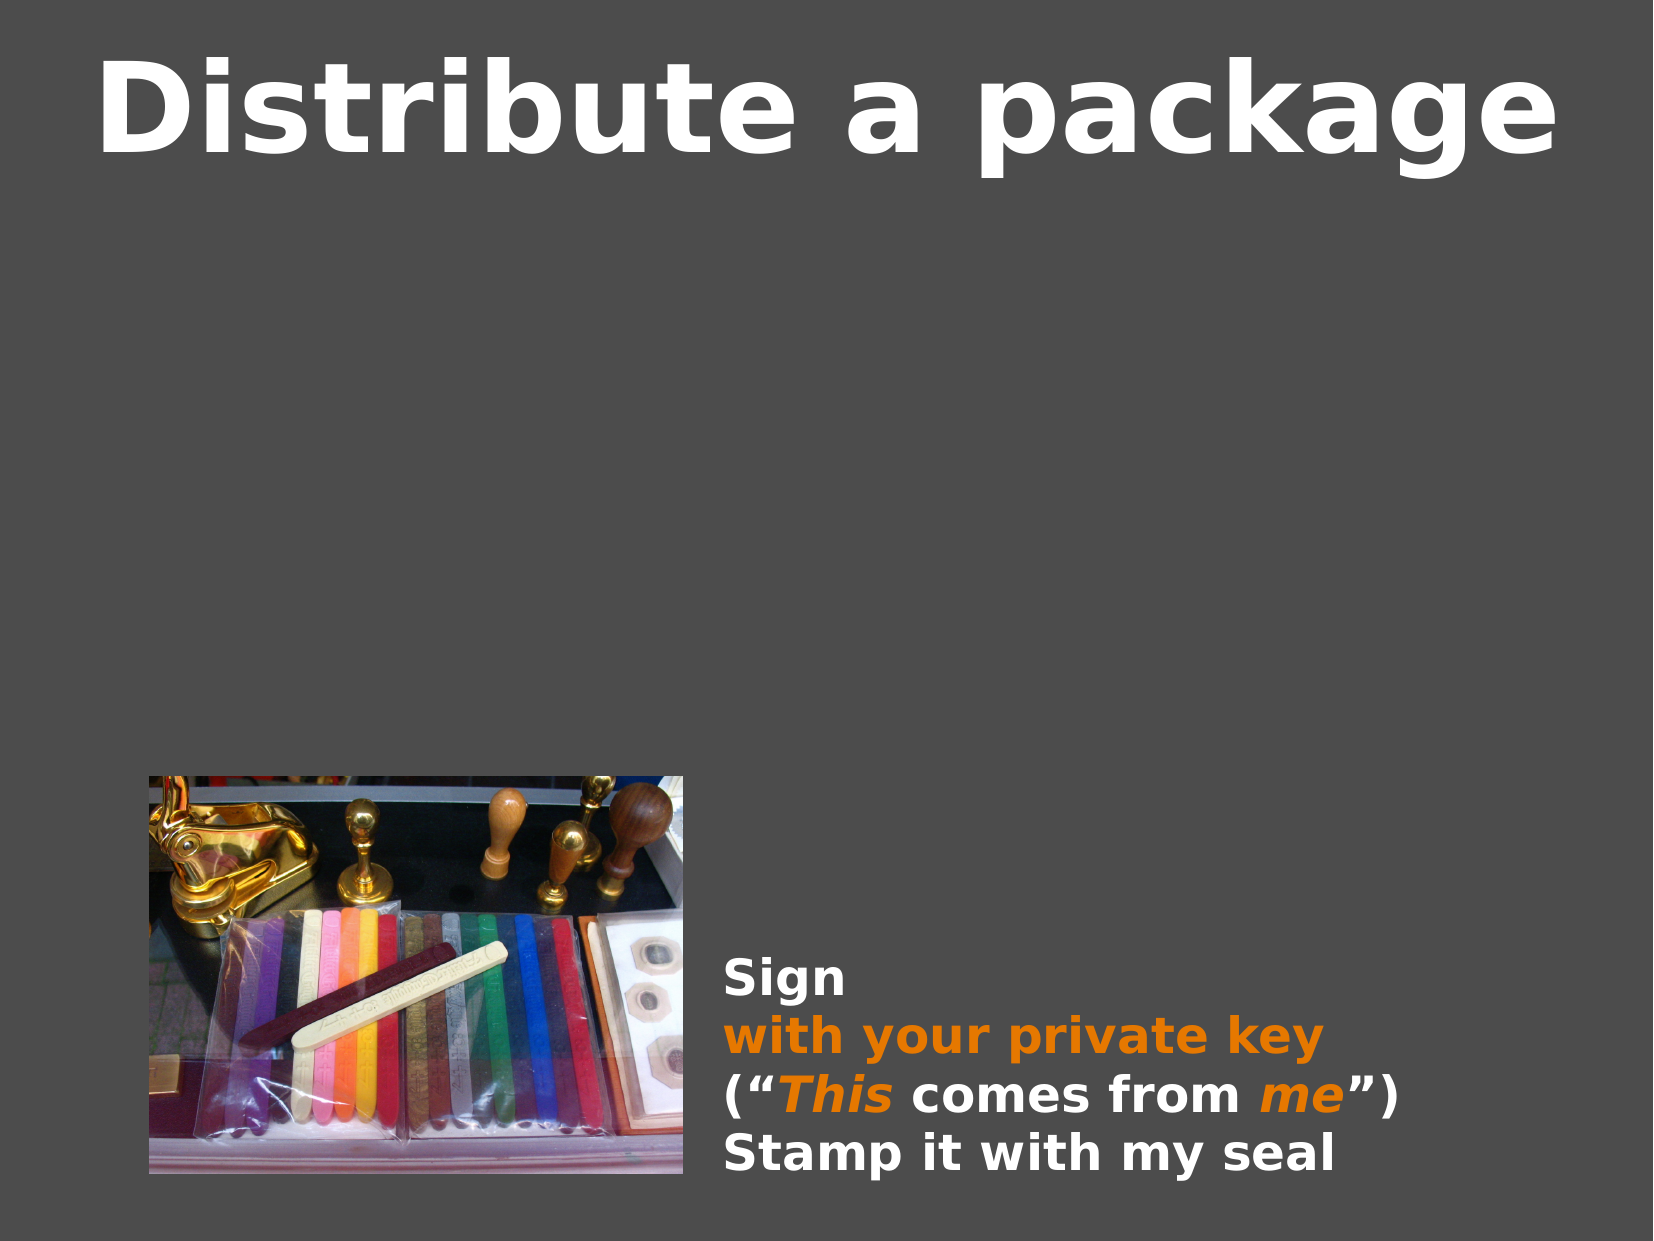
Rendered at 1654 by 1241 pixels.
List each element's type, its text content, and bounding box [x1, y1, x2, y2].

text_box Sign with your private key (“This comes from me”) Stamp it with my seal [672, 941, 1608, 1190]
text_box Distribute a package [39, 28, 1615, 189]
picture [149, 776, 683, 1174]
